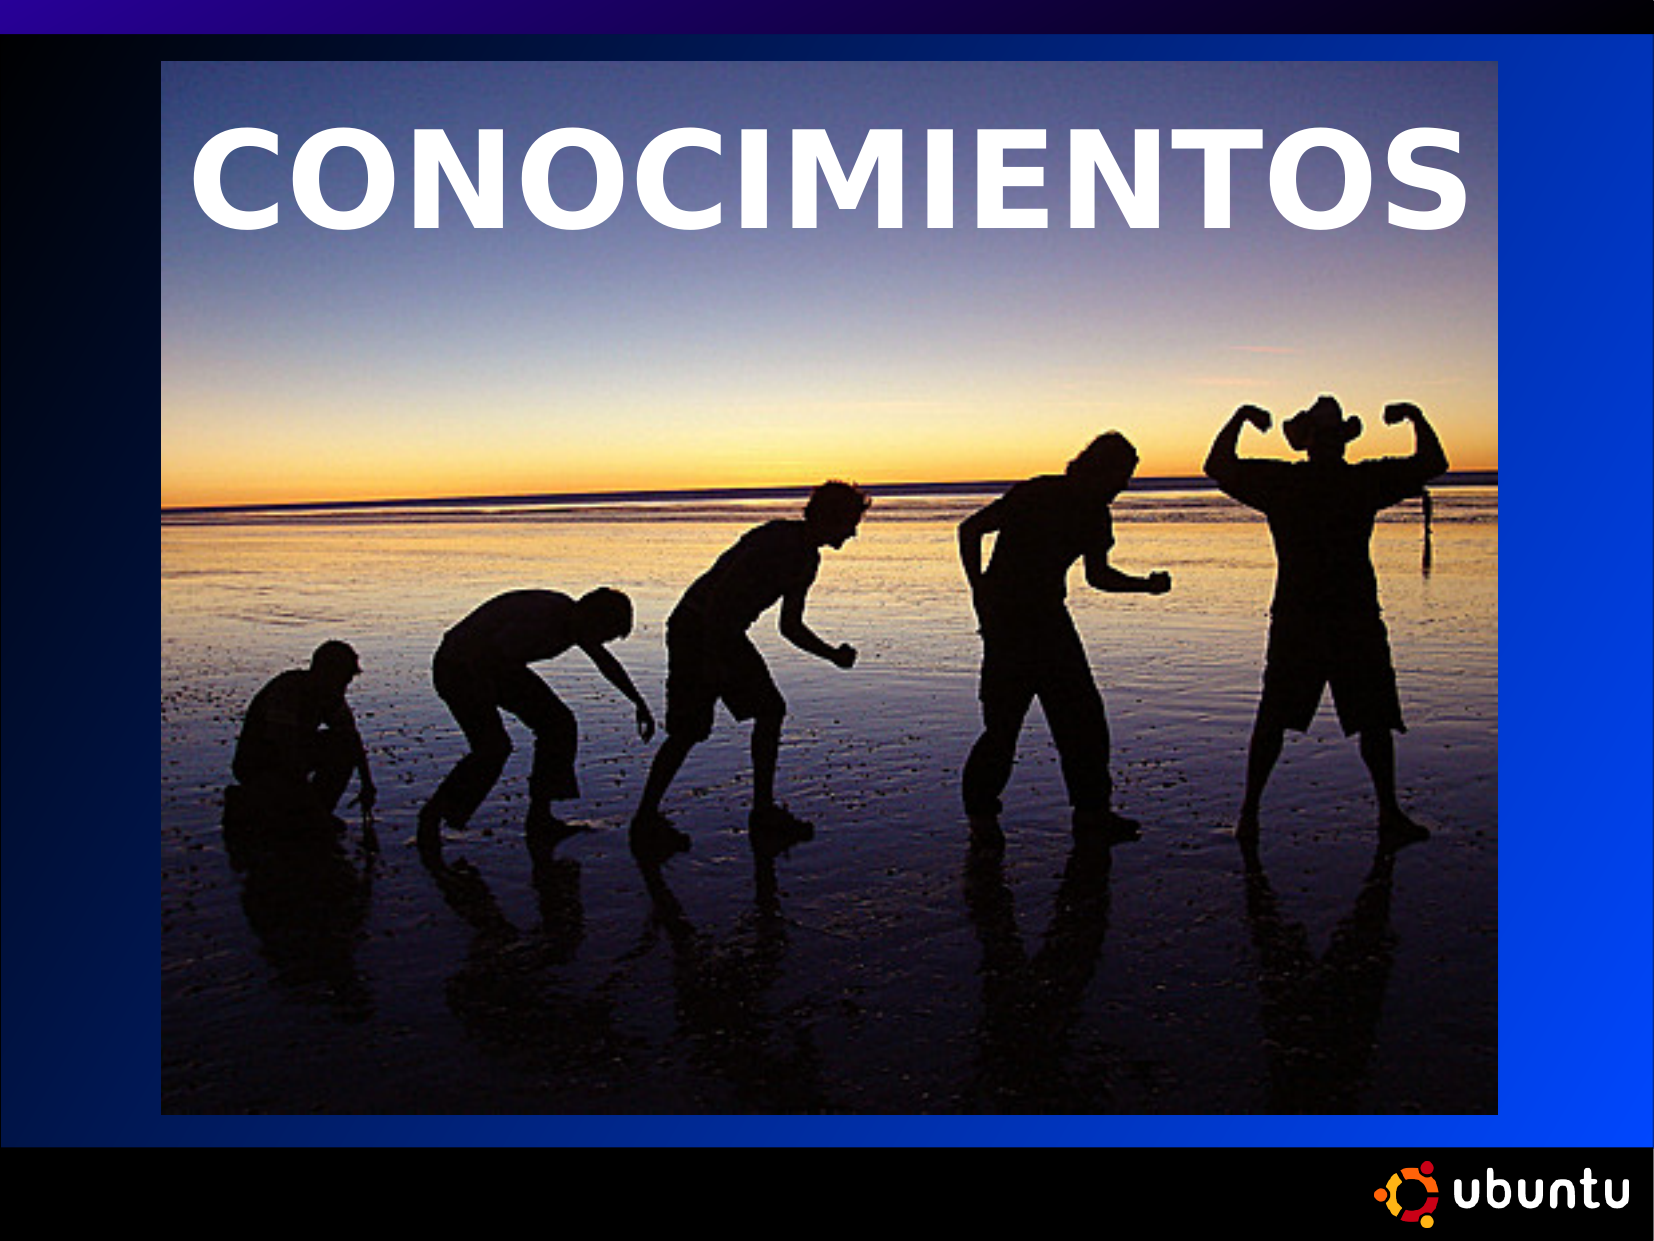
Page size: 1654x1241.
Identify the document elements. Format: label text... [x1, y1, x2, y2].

text_box [0, 0, 1654, 1241]
picture [1374, 1161, 1629, 1228]
text_box CONOCIMIENTOS [187, 101, 1478, 332]
picture [161, 61, 1498, 1115]
